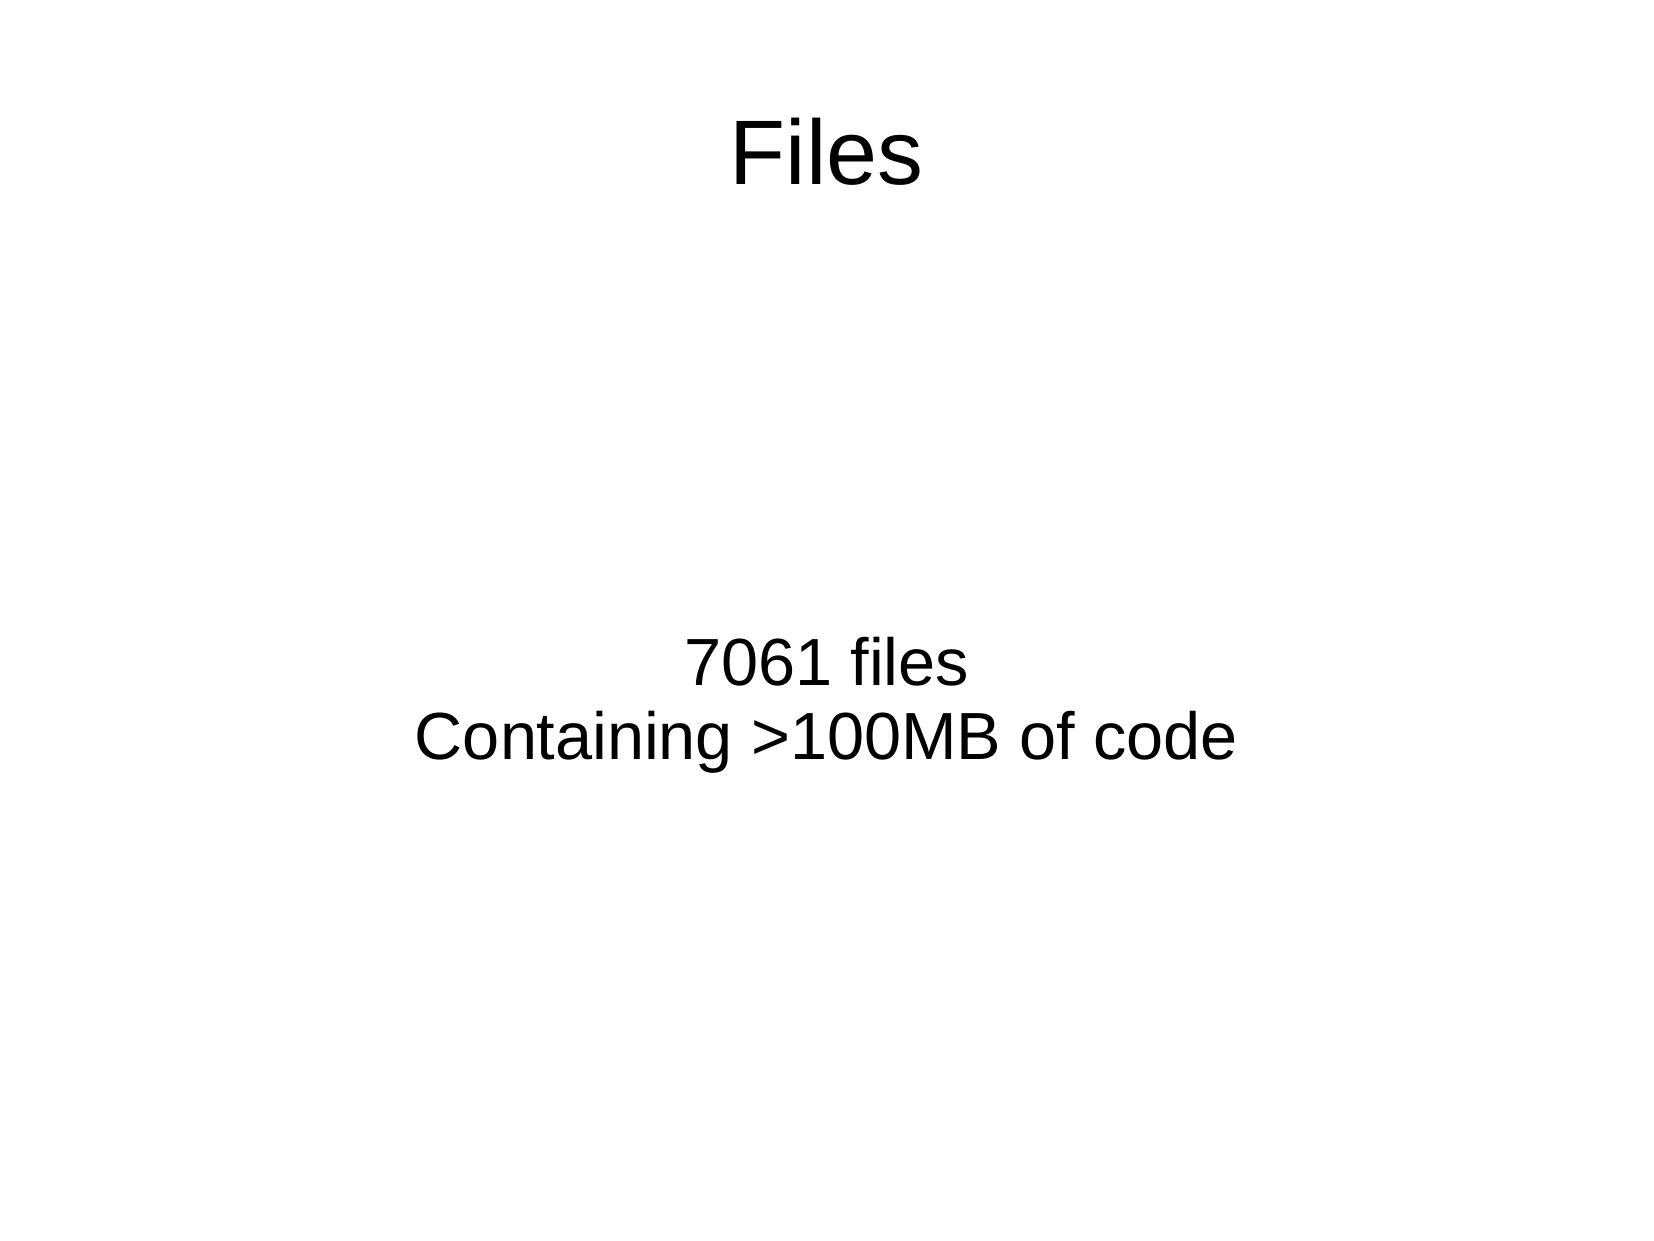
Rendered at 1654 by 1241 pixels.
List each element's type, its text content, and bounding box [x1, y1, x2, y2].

title Files [82, 49, 1571, 257]
subtitle 7061 files Containing >100MB of code [82, 290, 1571, 1109]
